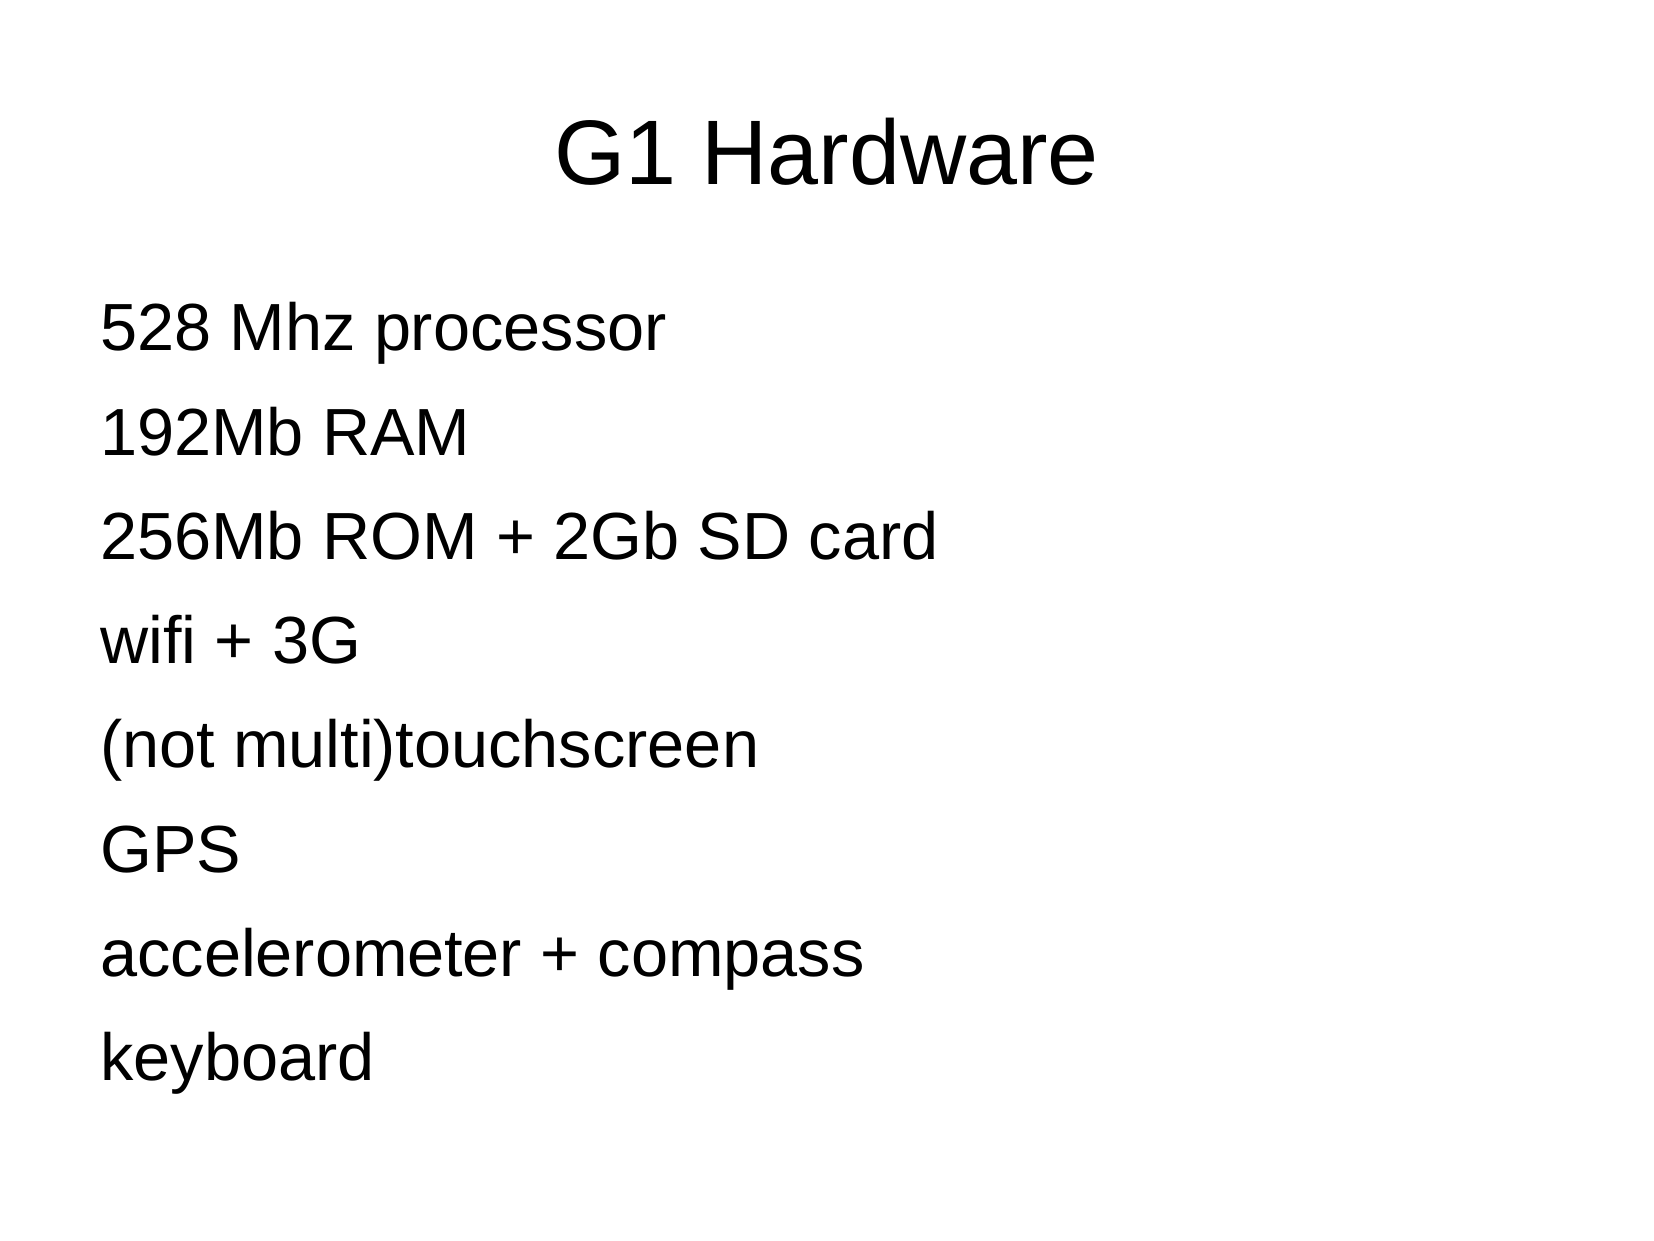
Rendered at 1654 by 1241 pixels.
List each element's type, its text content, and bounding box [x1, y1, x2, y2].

list 528 Mhz processor 192Mb RAM 256Mb ROM + 2Gb SD card wifi + 3G (not multi)touchscreen GPS accelerometer + compass keyboard [82, 290, 1571, 1097]
title G1 Hardware [82, 56, 1571, 250]
